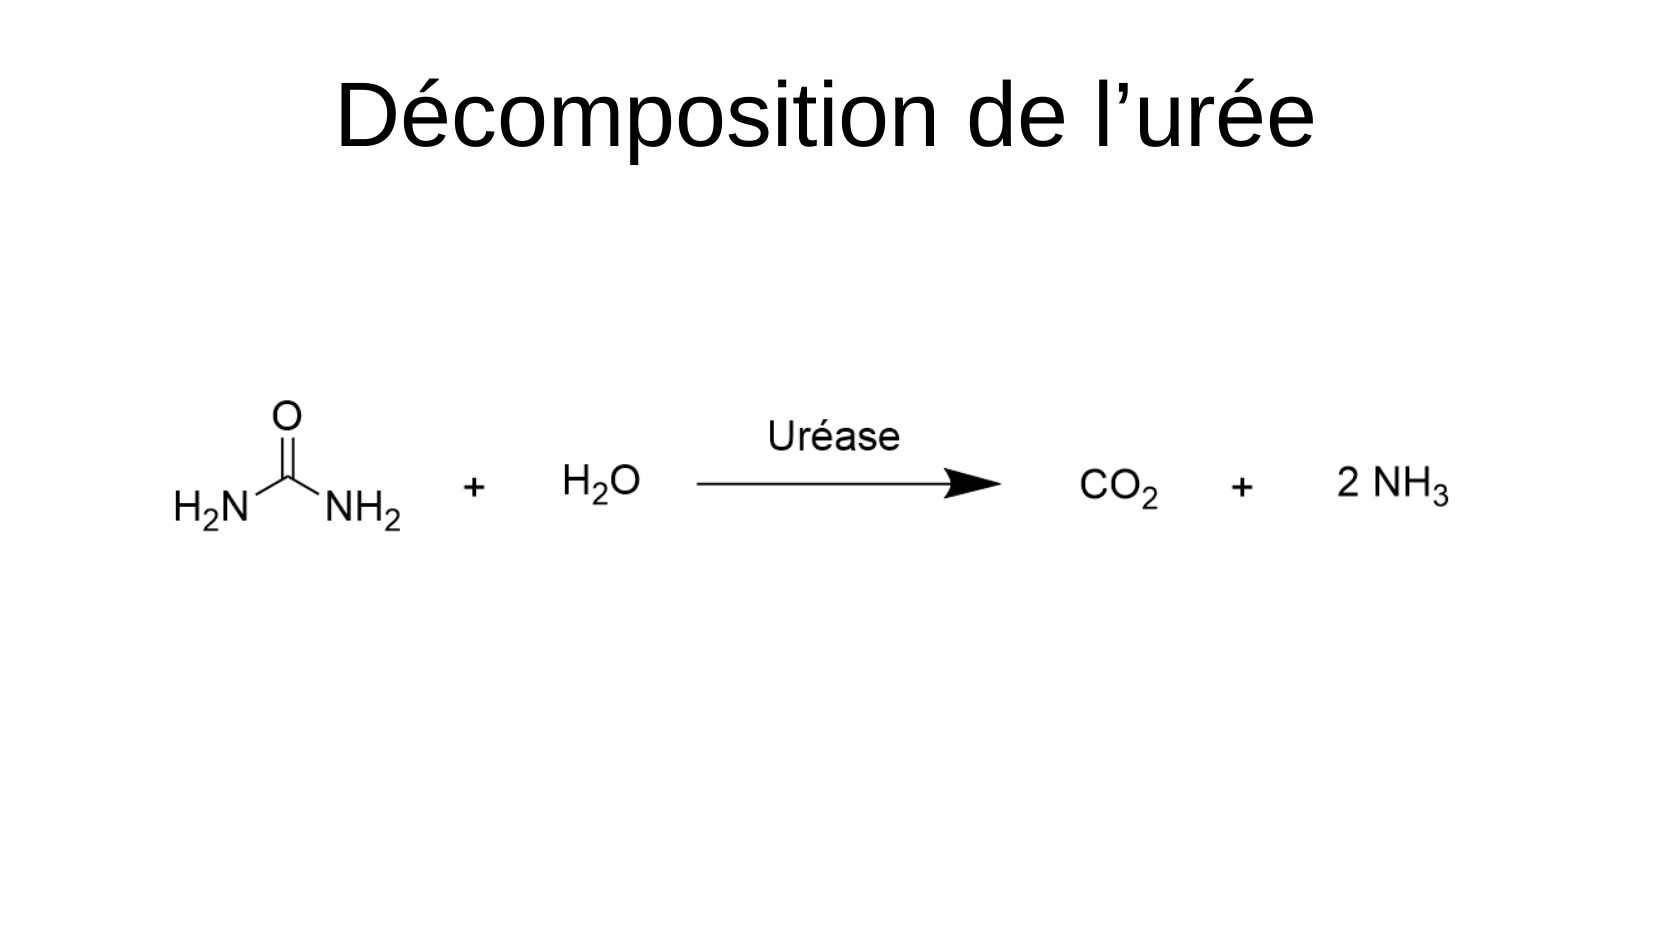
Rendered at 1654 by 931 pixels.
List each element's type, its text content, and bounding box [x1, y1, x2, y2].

title Décomposition de l’urée [82, 37, 1571, 193]
picture [146, 329, 1517, 606]
